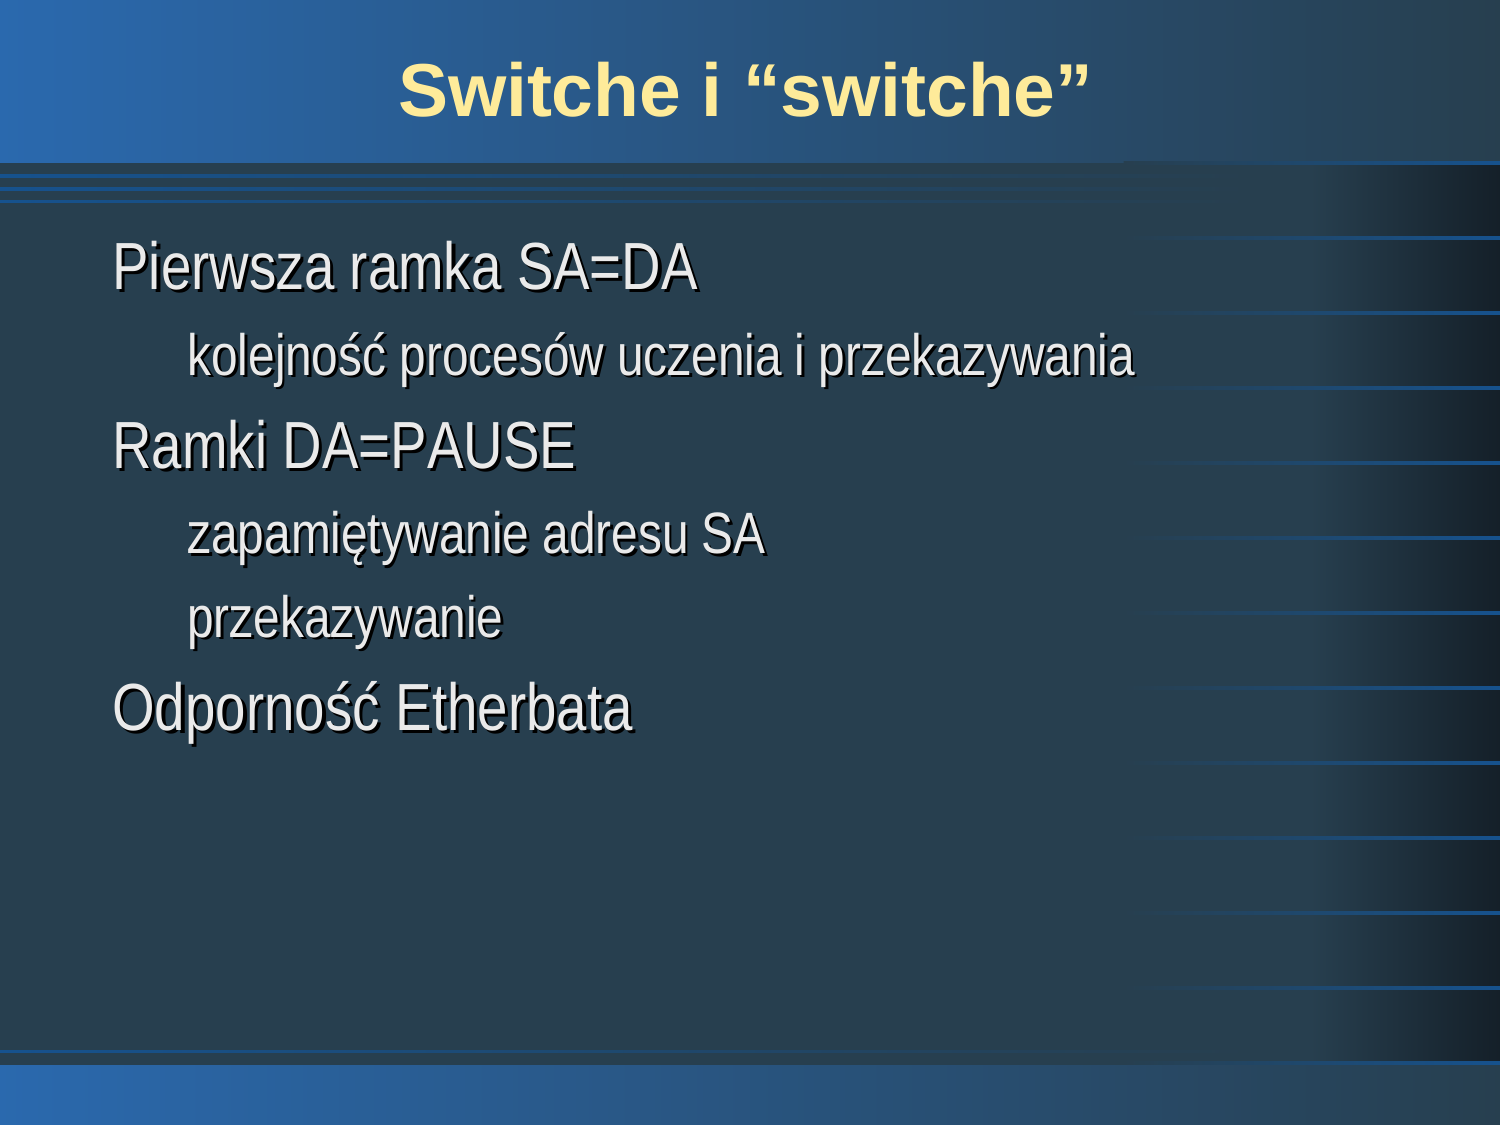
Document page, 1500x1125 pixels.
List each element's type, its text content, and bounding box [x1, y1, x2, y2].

list Pierwsza ramka SA=DA kolejność procesów uczenia i przekazywania Ramki DA=PAUSE zapamiętywanie adresu SA przekazywanie Odporność Etherbata [112, 224, 1388, 1038]
title Switche i “switche” [83, 24, 1409, 151]
